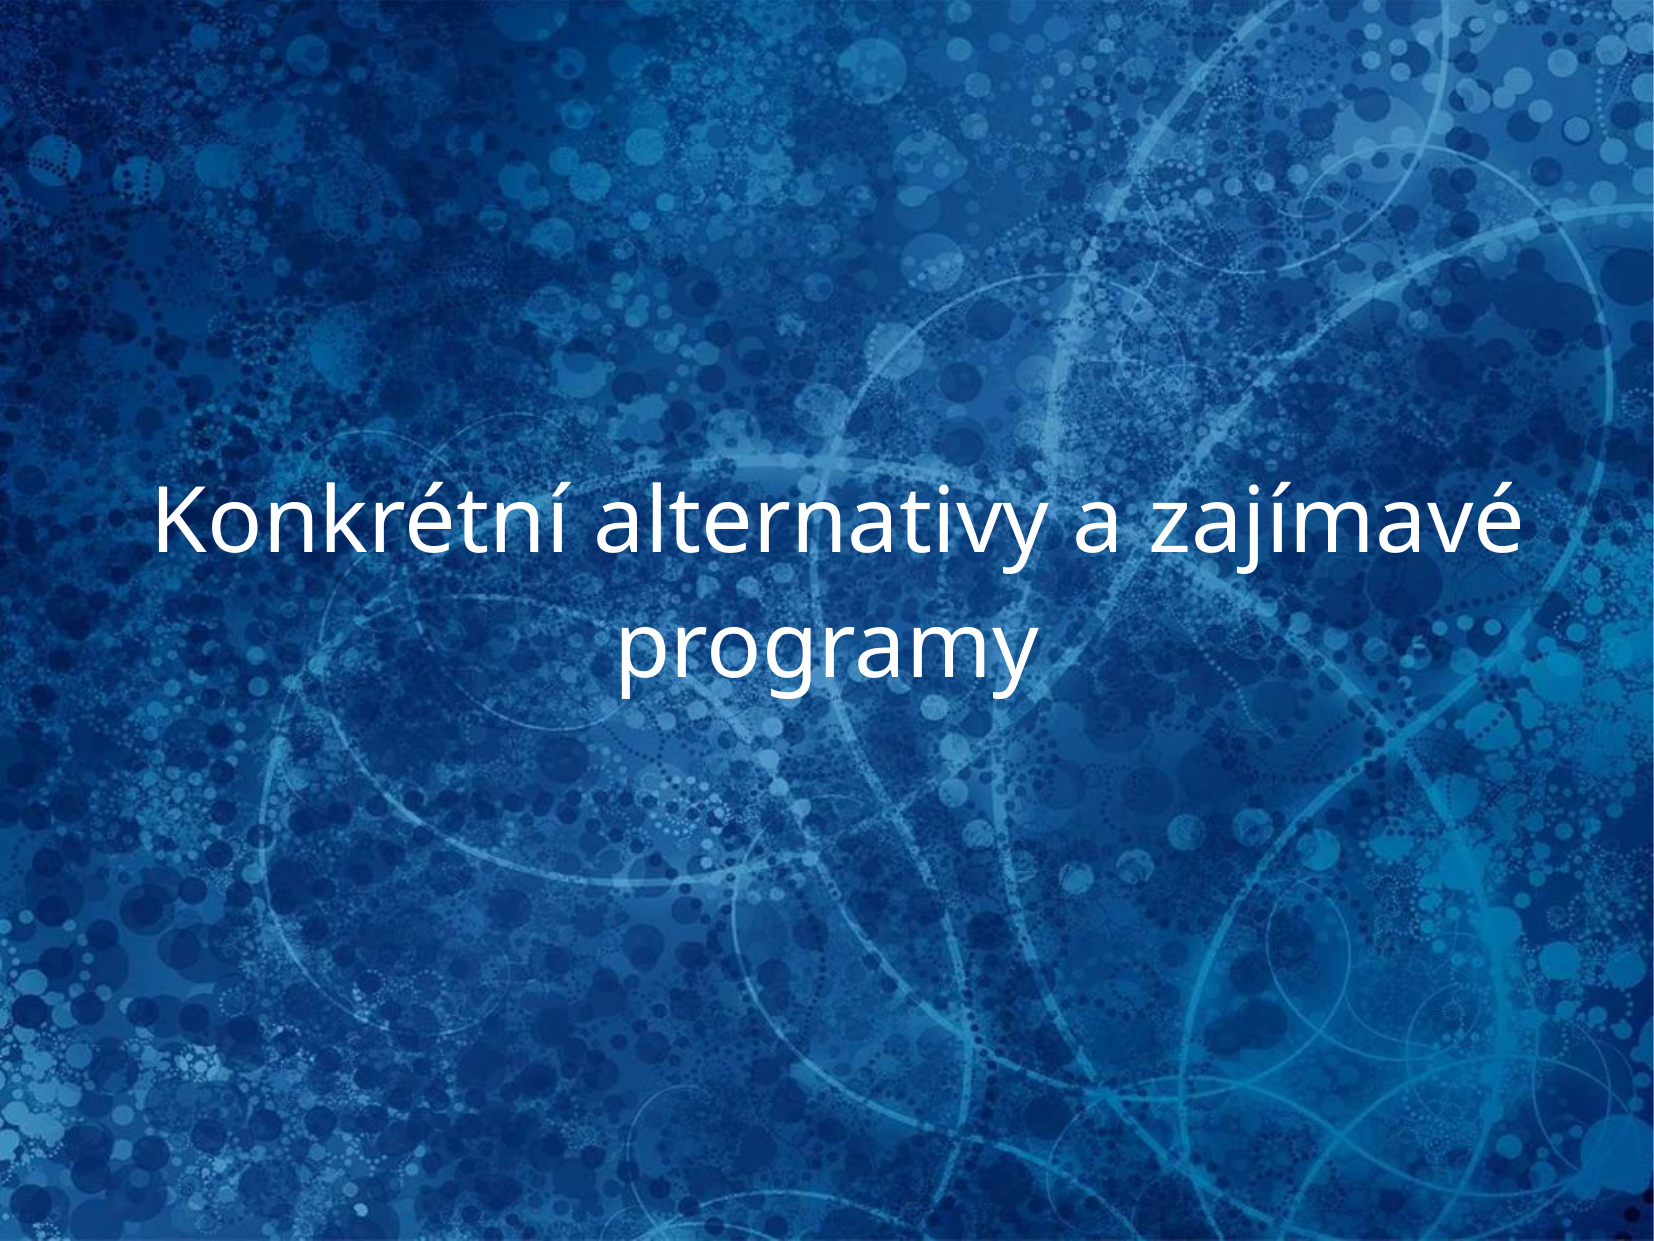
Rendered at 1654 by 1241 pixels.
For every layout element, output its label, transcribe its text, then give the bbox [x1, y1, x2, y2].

subtitle Konkrétní alternativy a zajímavé programy [82, 49, 1571, 1109]
picture [0, 0, 1654, 1241]
